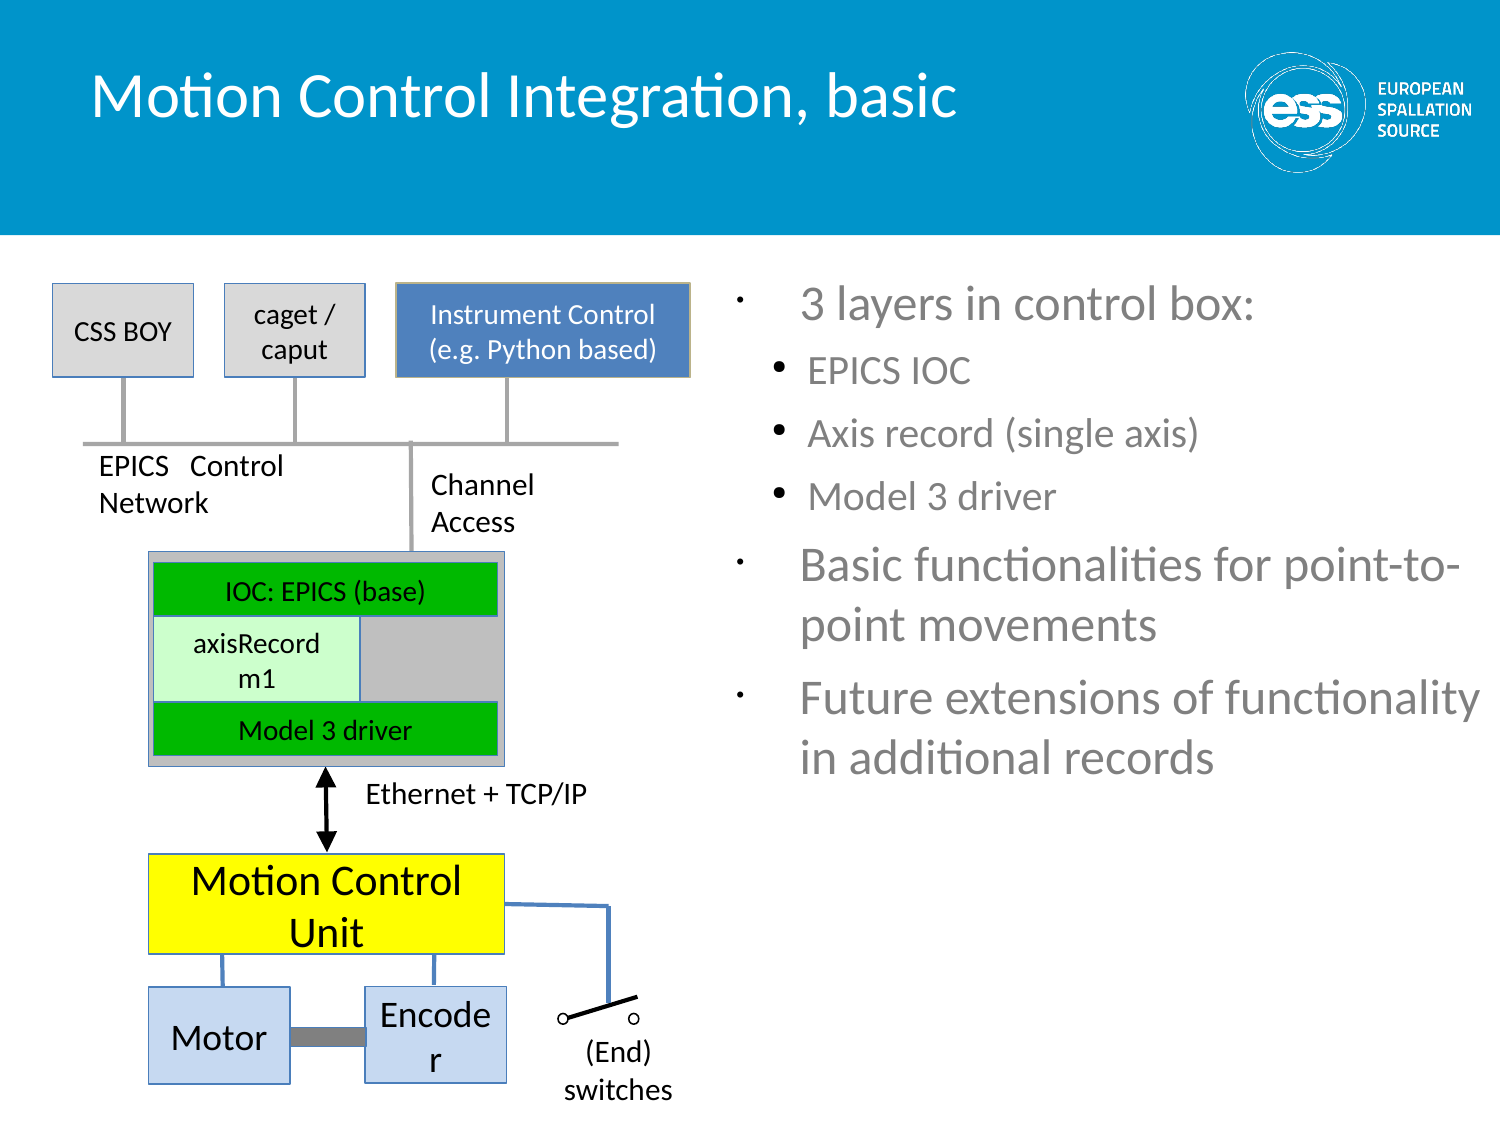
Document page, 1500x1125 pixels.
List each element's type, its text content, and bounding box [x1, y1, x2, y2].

text_box (End) switches [527, 1024, 710, 1114]
text_box CSS BOY [52, 283, 194, 377]
picture [1398, 109, 1406, 115]
picture [1436, 104, 1444, 115]
text_box Ethernet + TCP/IP [345, 766, 615, 819]
title Motion Control Integration, basic [75, 45, 1247, 248]
text_box [557, 1013, 569, 1025]
picture [1432, 125, 1438, 136]
picture [1264, 94, 1342, 127]
text_box axisRecord m1 [153, 616, 360, 702]
picture [1389, 104, 1393, 115]
text_box [628, 1013, 639, 1025]
text_box Model 3 driver [153, 702, 498, 756]
text_box Channel Access [416, 456, 609, 547]
text_box Instrument Control (e.g. Python based) [396, 283, 691, 378]
text_box Encoder [364, 986, 507, 1083]
picture [1409, 104, 1415, 115]
text_box 3 layers in control box: EPICS IOC Axis record (single axis) Model 3 driver Basic functionalities for point-to-point movements Future extensions of functionality in additional records [719, 261, 1500, 1078]
picture [1443, 86, 1450, 93]
picture [1379, 83, 1385, 94]
text_box Motor [148, 987, 290, 1084]
text_box [148, 551, 505, 767]
text_box IOC: EPICS (base) [153, 562, 498, 617]
text_box EPICS Control Network [84, 437, 378, 528]
text_box [290, 1027, 367, 1047]
text_box caget / caput [224, 283, 366, 377]
picture [1400, 83, 1407, 94]
text_box Motion Control Unit [148, 853, 505, 955]
picture [1423, 83, 1430, 94]
picture [1418, 104, 1423, 115]
picture [1454, 83, 1458, 94]
picture [1422, 125, 1428, 134]
